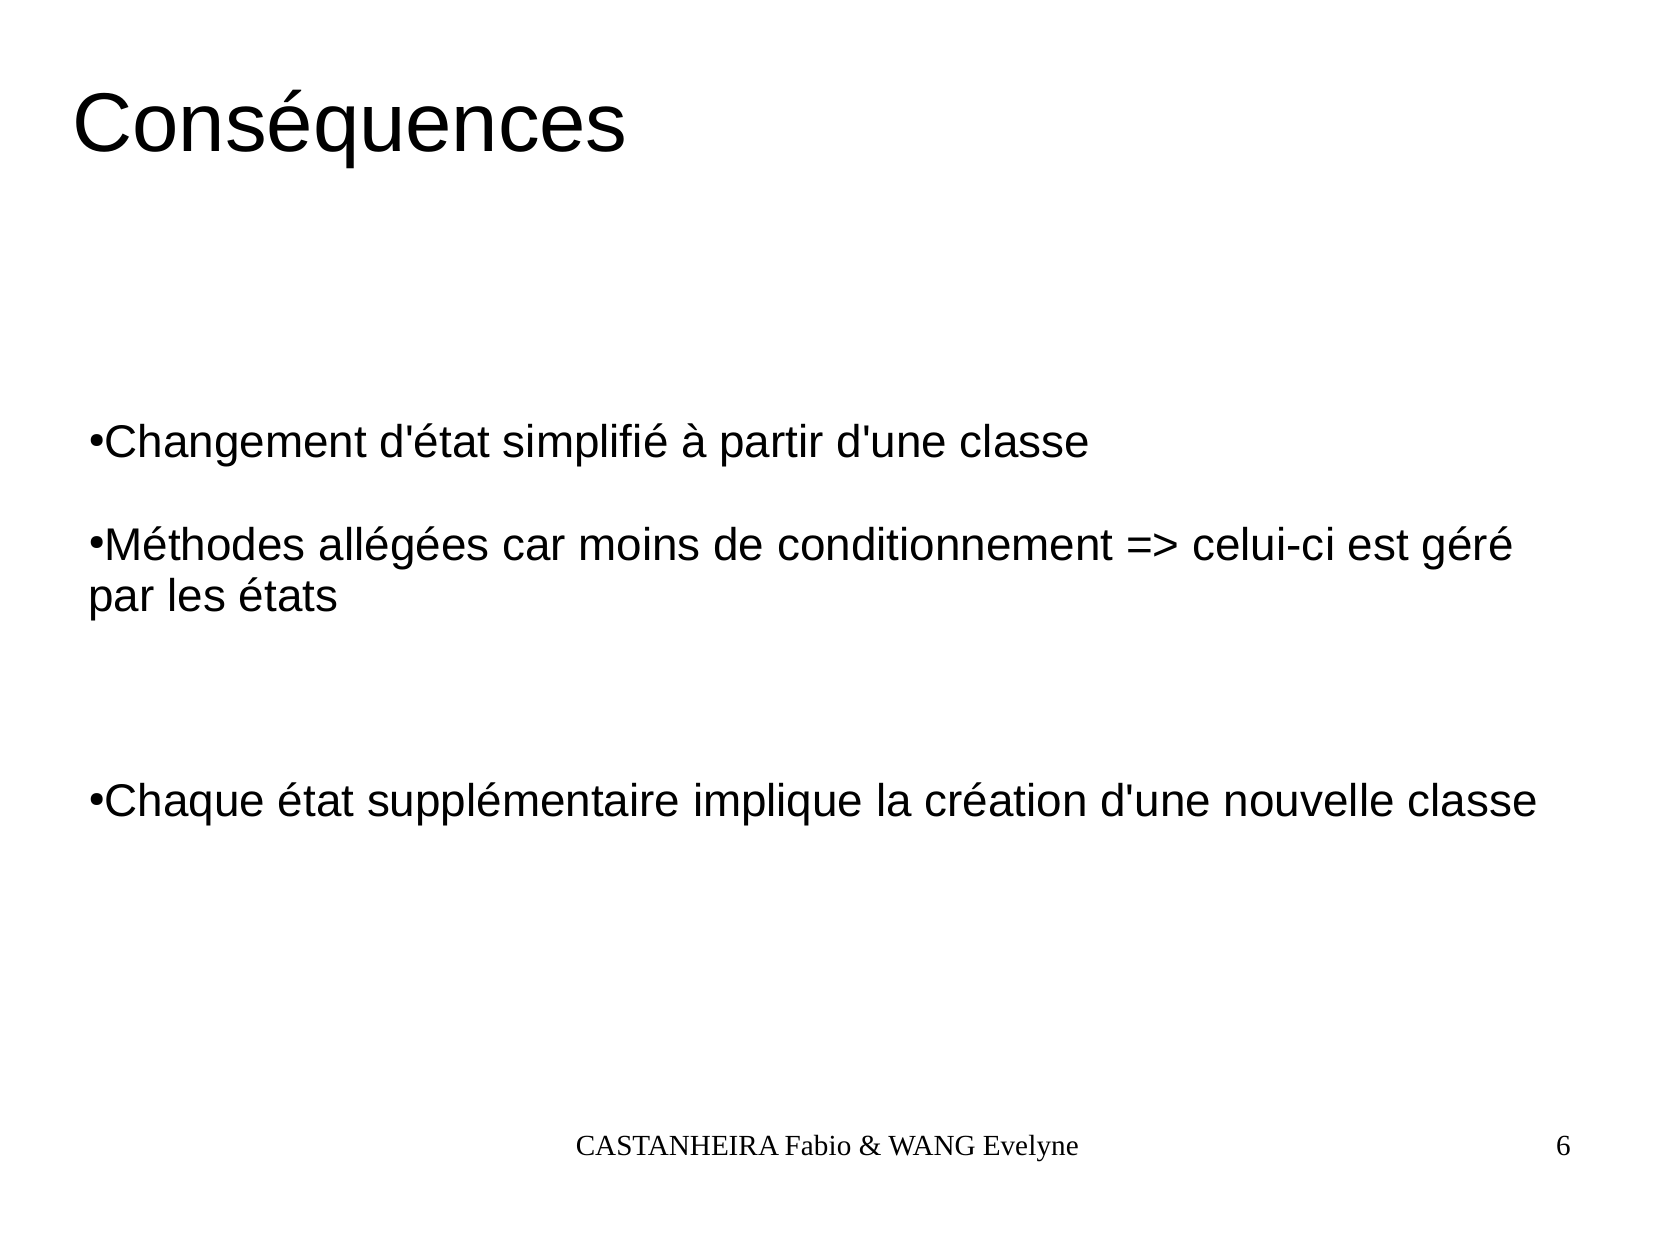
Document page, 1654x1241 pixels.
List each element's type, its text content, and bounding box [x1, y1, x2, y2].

text_box Conséquences [57, 69, 643, 178]
text_box Changement d'état simplifié à partir d'une classe Méthodes allégées car moins de conditionnement => celui-ci est géré par les états Chaque état supplémentaire implique la création d'une nouvelle classe [73, 408, 1580, 832]
